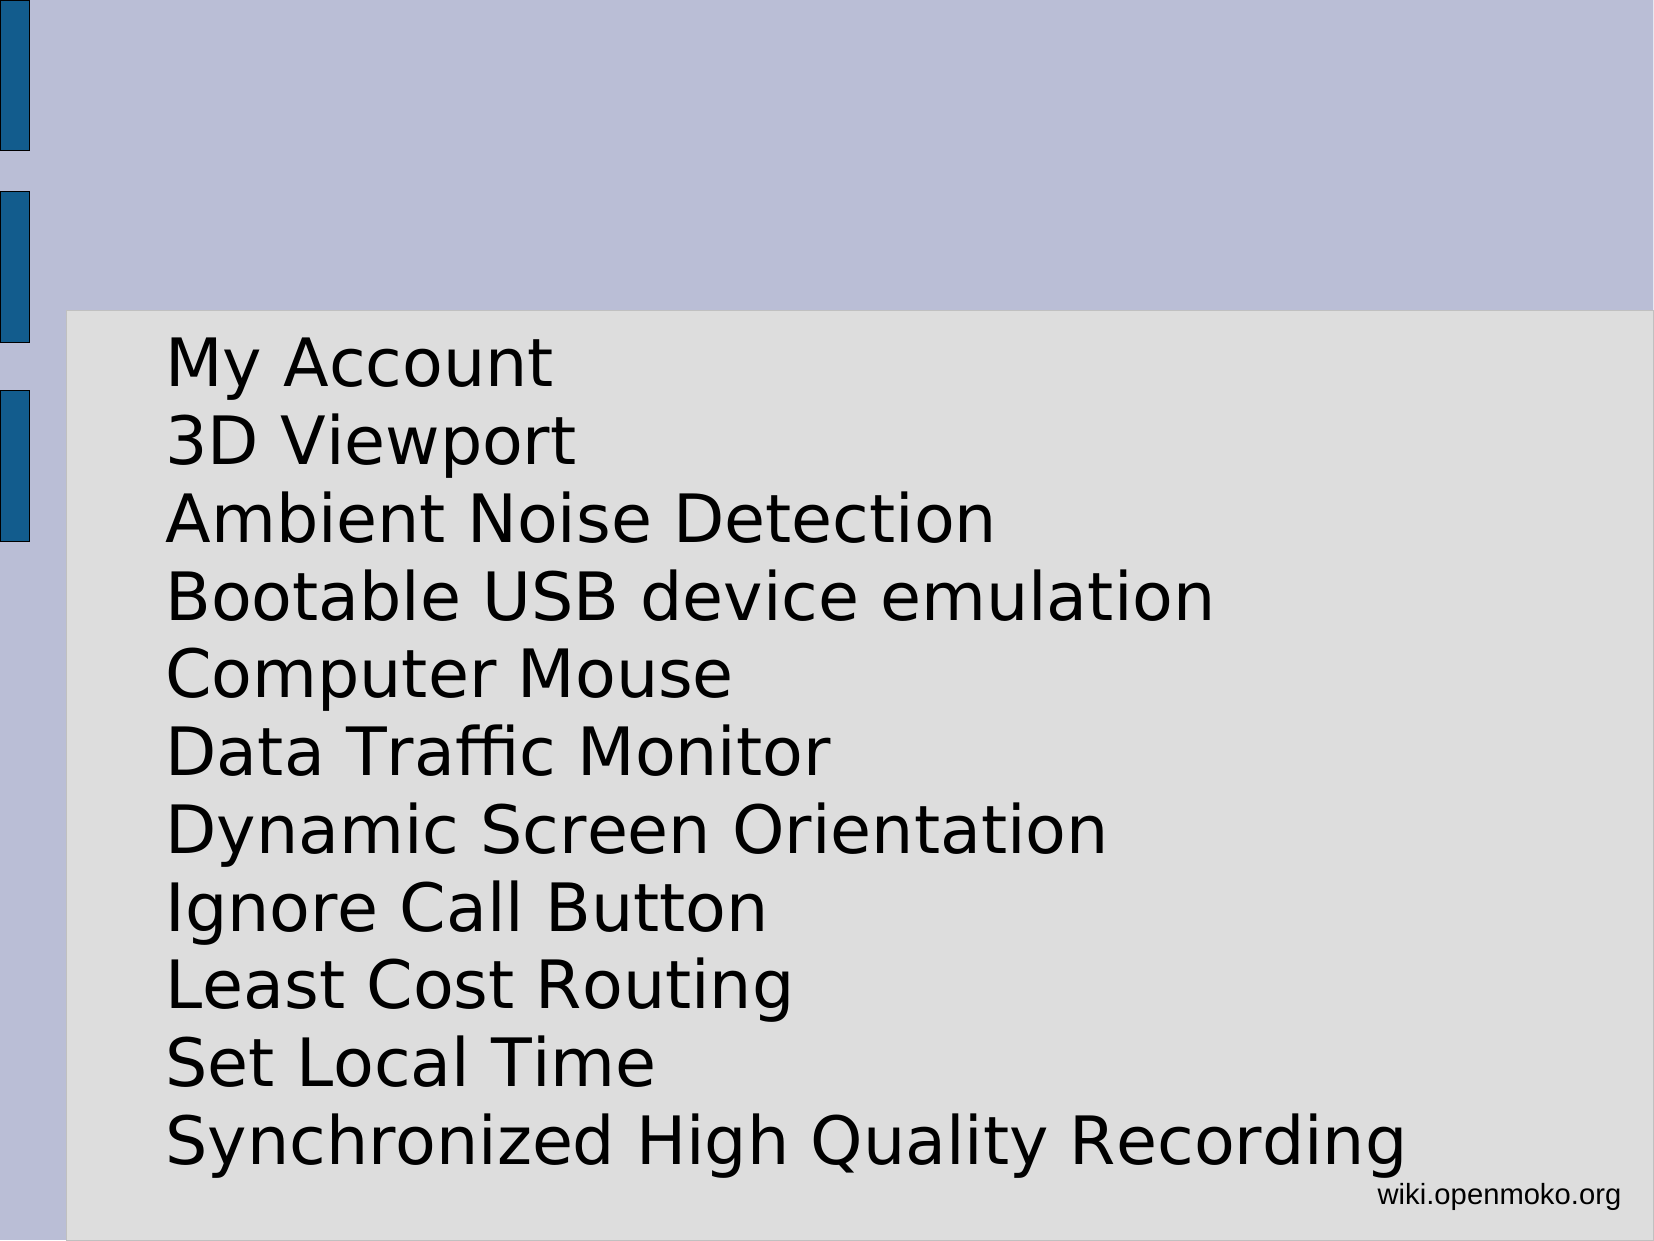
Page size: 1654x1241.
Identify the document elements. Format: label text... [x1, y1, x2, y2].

list My Account 3D Viewport Ambient Noise Detection Bootable USB device emulation Computer Mouse Data Traffic Monitor Dynamic Screen Orientation Ignore Call Button Least Cost Routing Set Local Time Synchronized High Quality Recording [147, 324, 1560, 1241]
